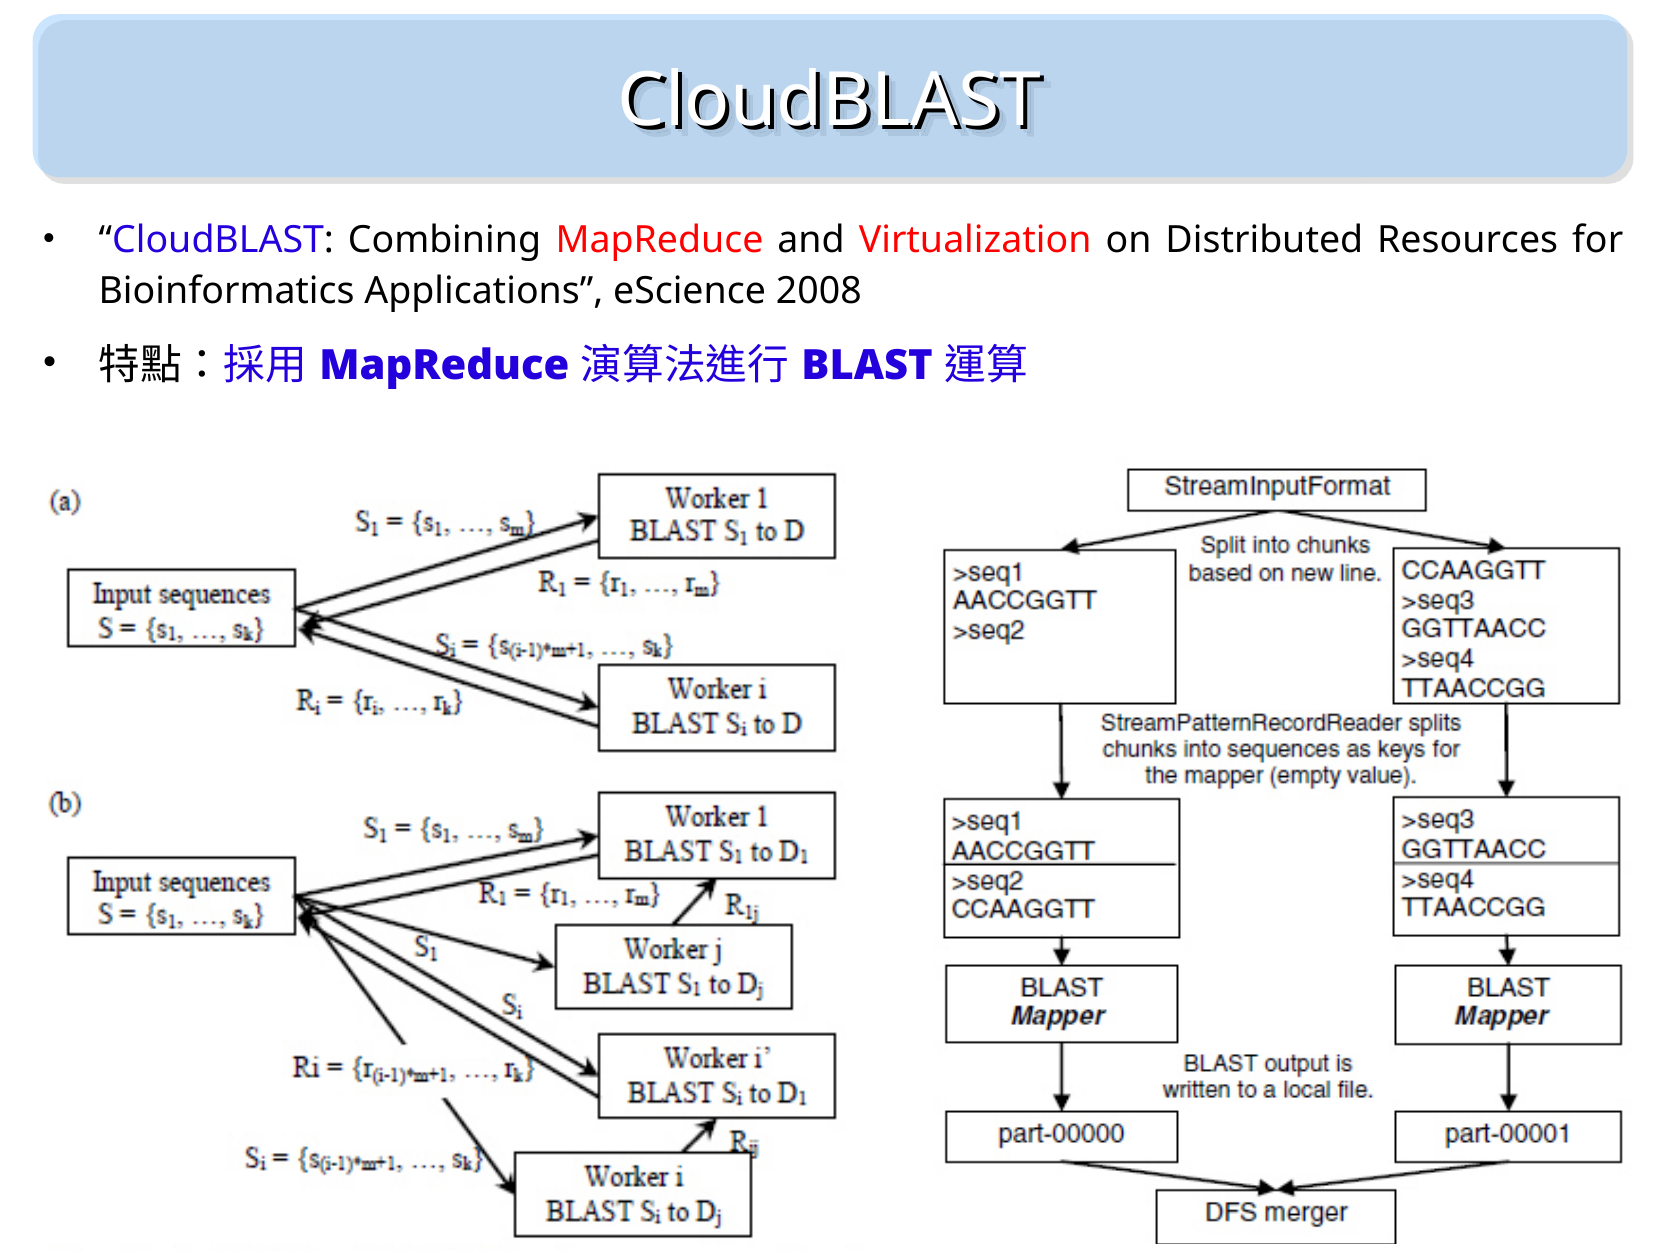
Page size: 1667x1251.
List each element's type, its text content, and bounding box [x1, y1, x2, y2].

text_box CloudBLAST [32, 14, 1628, 178]
picture [11, 441, 1649, 1251]
list “CloudBLAST: Combining MapReduce and Virtualization on Distributed Resources for Bioinformatics Applications”, eScience 2008 特點：採用MapReduce演算法進行BLAST運算 [42, 212, 1625, 447]
